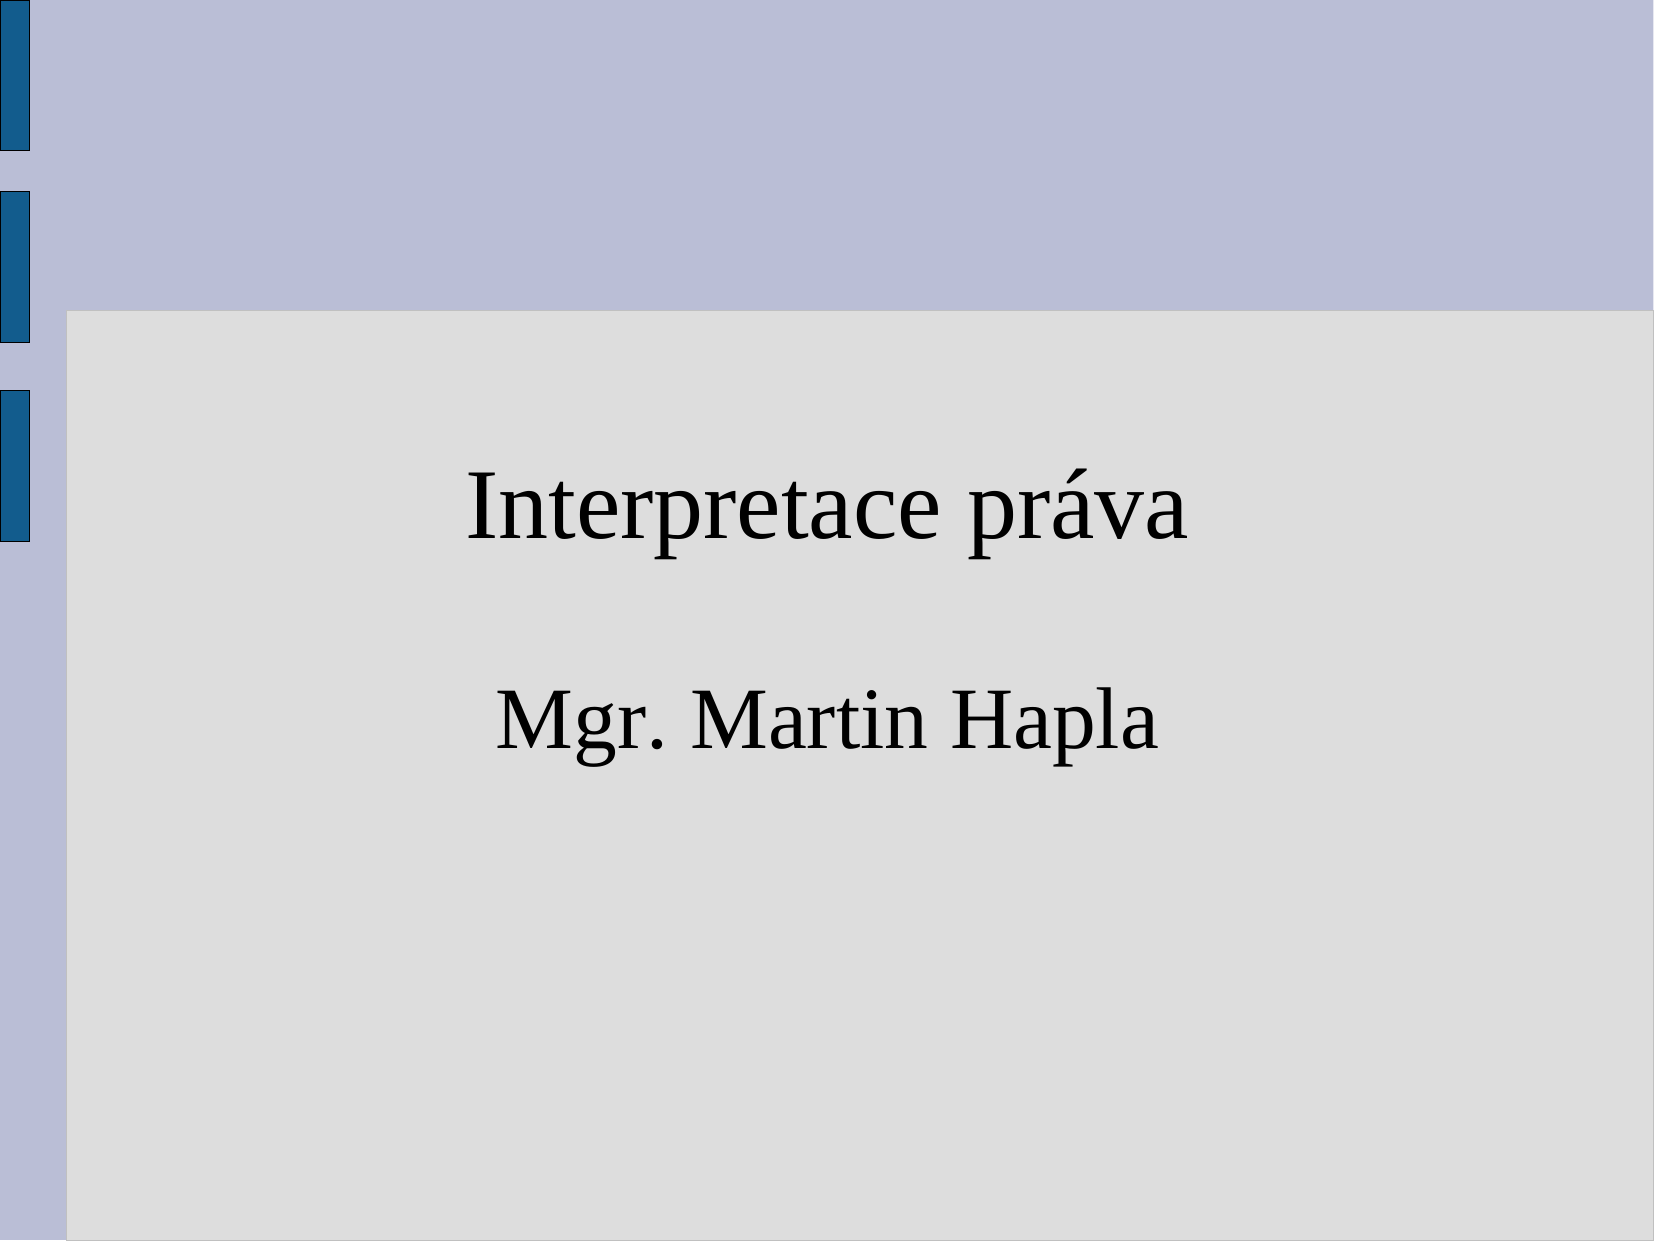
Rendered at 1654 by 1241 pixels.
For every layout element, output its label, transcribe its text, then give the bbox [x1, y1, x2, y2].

subtitle Interpretace práva Mgr. Martin Hapla [121, 91, 1534, 1127]
